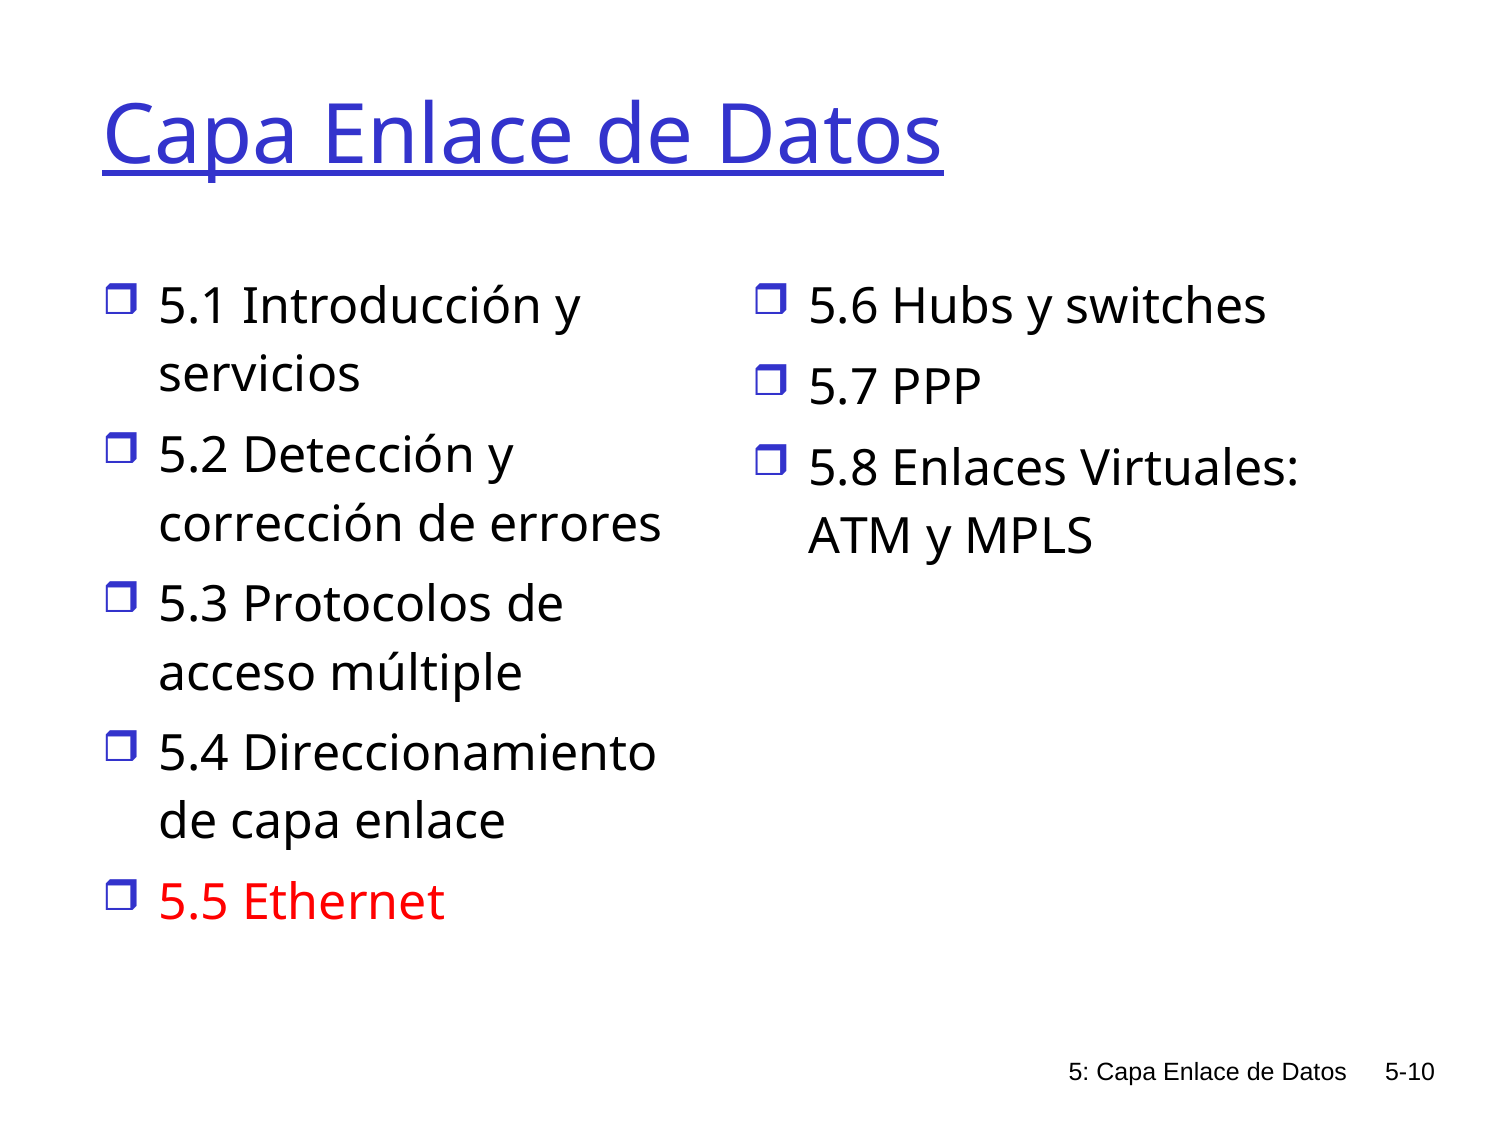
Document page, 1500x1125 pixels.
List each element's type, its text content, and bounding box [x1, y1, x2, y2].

list 5.1 Introducción y servicios 5.2 Detección y corrección de errores 5.3 Protocolos de acceso múltiple 5.4 Direccionamiento de capa enlace 5.5 Ethernet [87, 262, 713, 1026]
title Capa Enlace de Datos [87, 37, 1363, 225]
list 5.6 Hubs y switches 5.7 PPP 5.8 Enlaces Virtuales: ATM y MPLS [737, 262, 1403, 1026]
